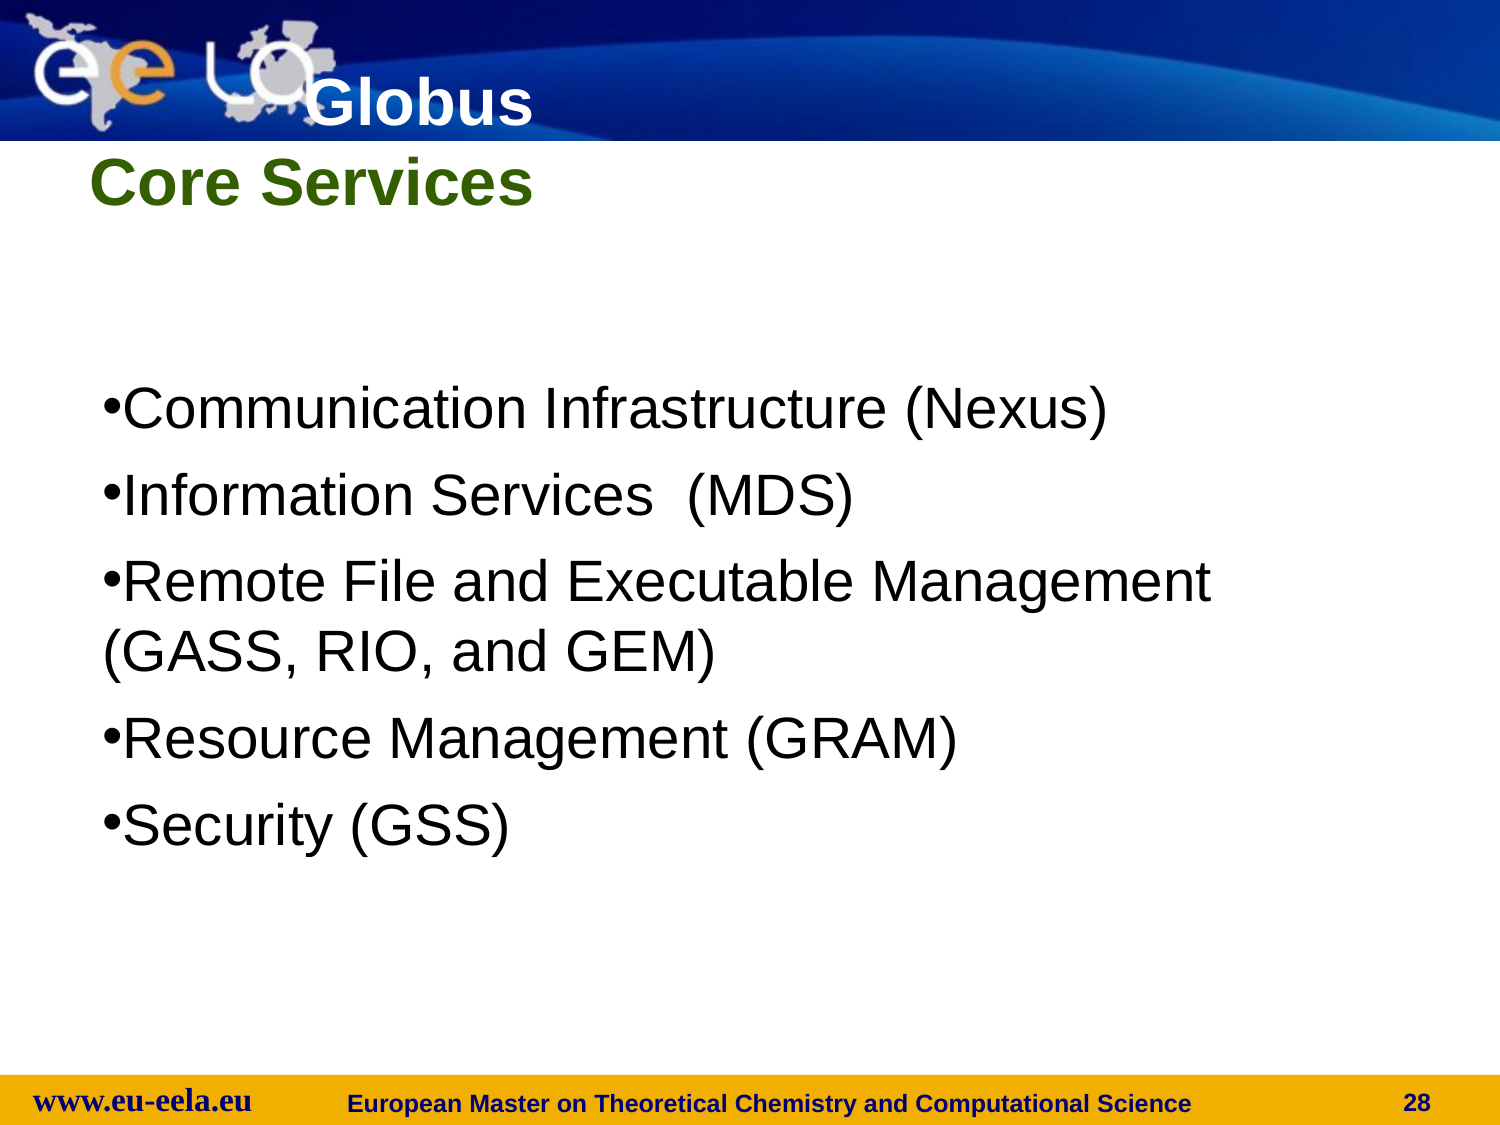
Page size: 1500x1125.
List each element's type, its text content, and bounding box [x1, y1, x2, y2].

text_box [1388, 1078, 1475, 1125]
title Globus Core Services [75, 36, 1426, 242]
text_box Communication Infrastructure (Nexus) Information Services (MDS) Remote File and Executable Management (GASS, RIO, and GEM) Resource Management (GRAM) Security (GSS) [87, 362, 1400, 1038]
text_box European Master on Theoretical Chemistry and Computational Science [332, 1080, 1388, 1125]
